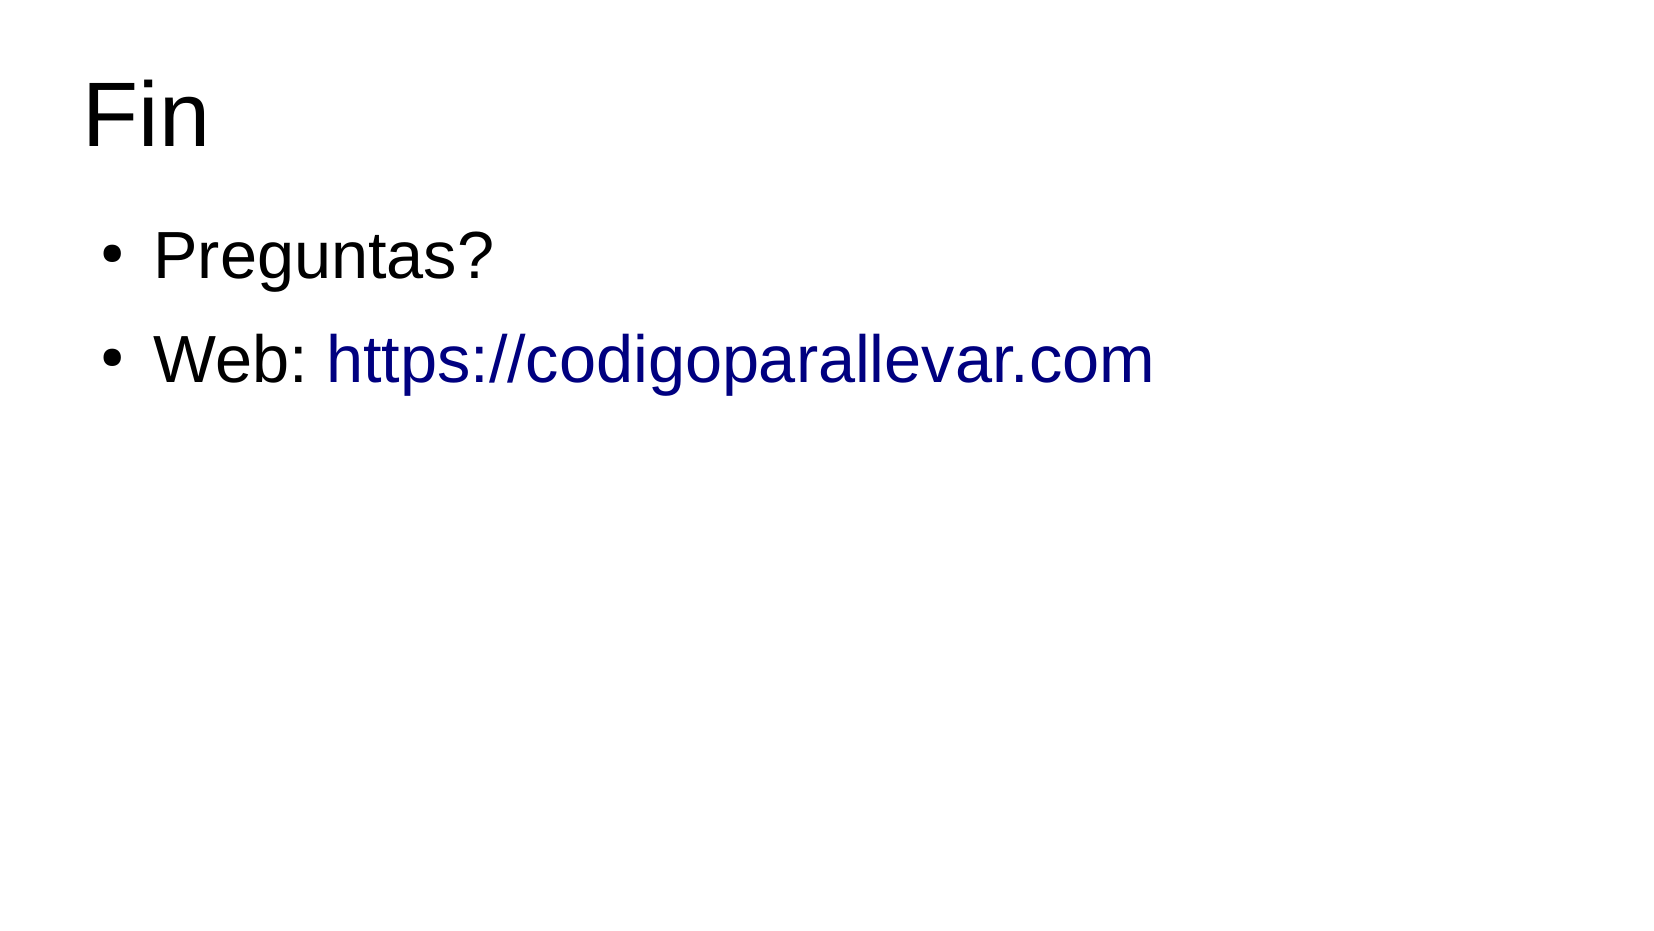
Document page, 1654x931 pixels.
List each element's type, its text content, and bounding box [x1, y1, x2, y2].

title Fin [82, 37, 1571, 193]
list Preguntas? Web: https://codigoparallevar.com [82, 217, 1571, 758]
